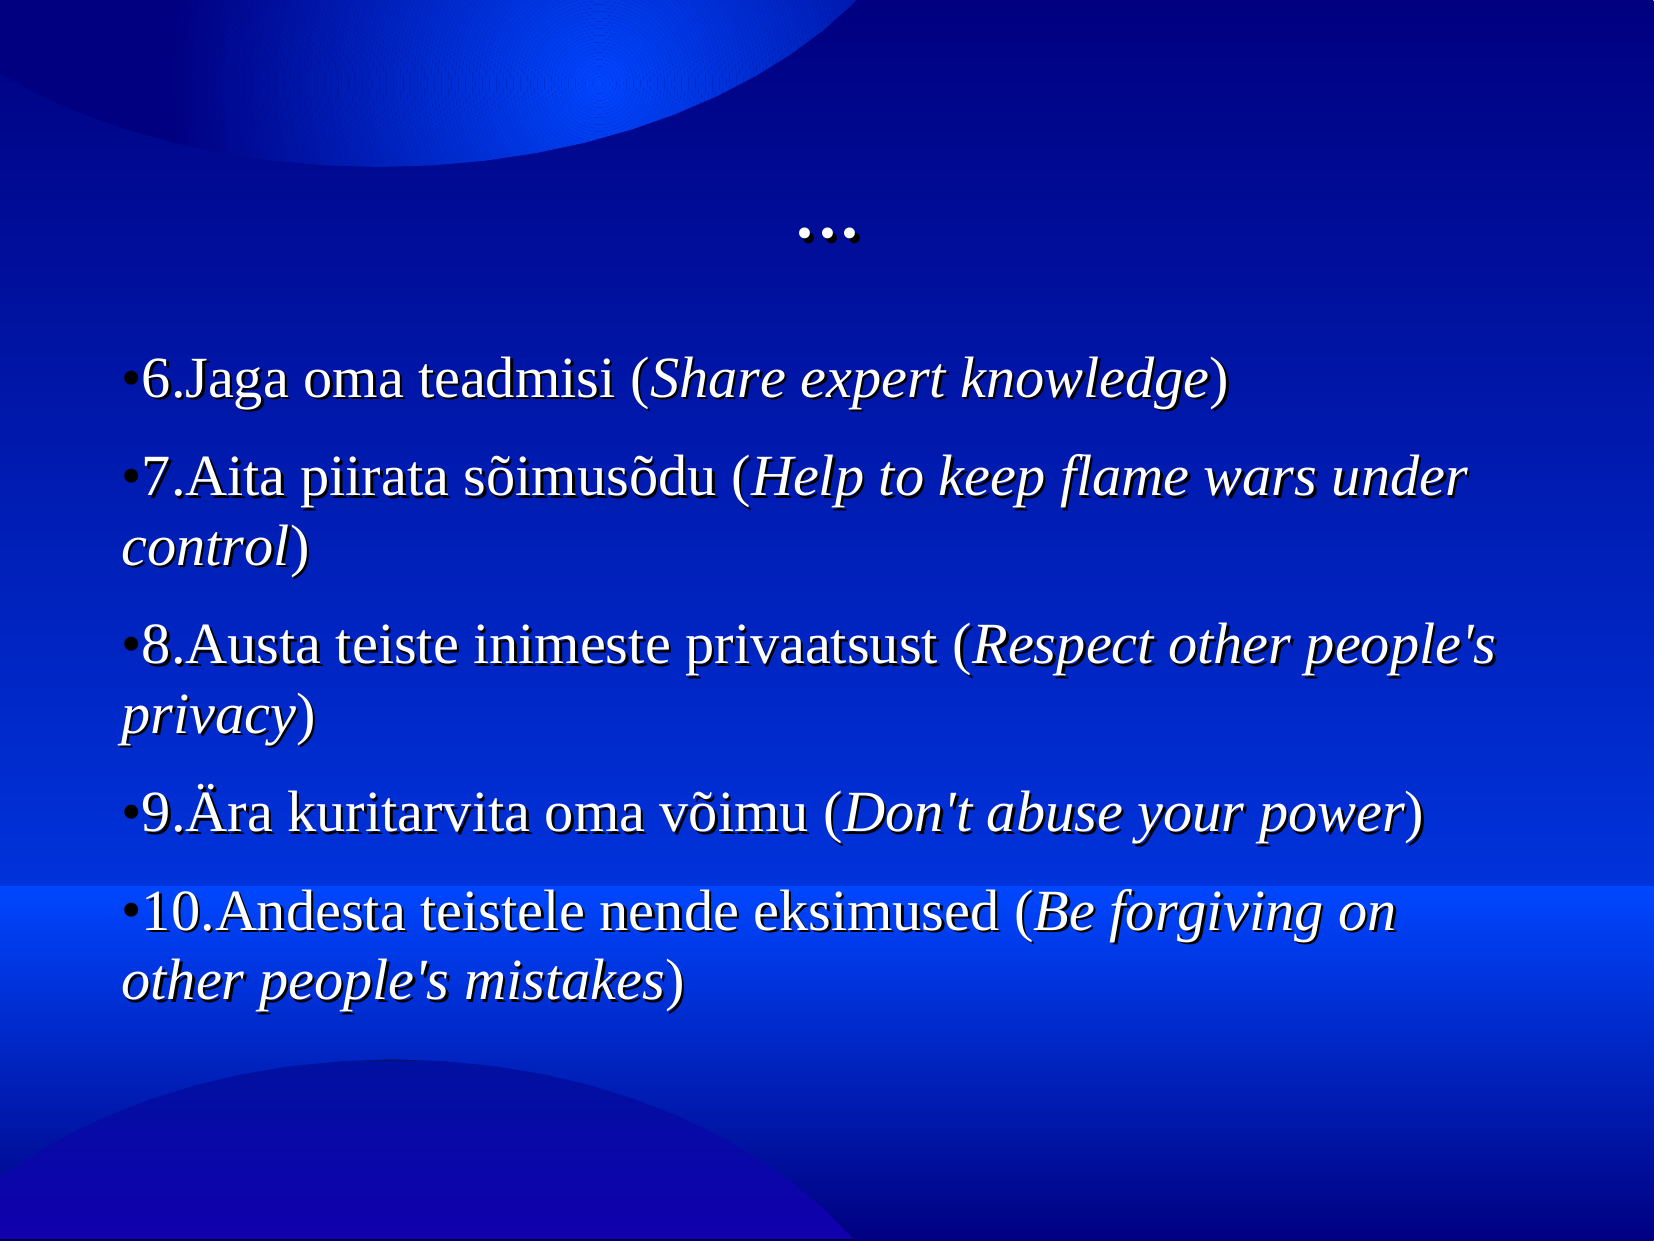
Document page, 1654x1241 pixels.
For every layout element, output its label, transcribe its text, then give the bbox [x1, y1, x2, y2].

title ... [121, 102, 1534, 311]
list 6.Jaga oma teadmisi (Share expert knowledge) 7.Aita piirata sõimusõdu (Help to keep flame wars under control) 8.Austa teiste inimeste privaatsust (Respect other people's privacy) 9.Ära kuritarvita oma võimu (Don't abuse your power) 10.Andesta teistele nende eksimused (Be forgiving on other people's mistakes) [121, 344, 1534, 1127]
